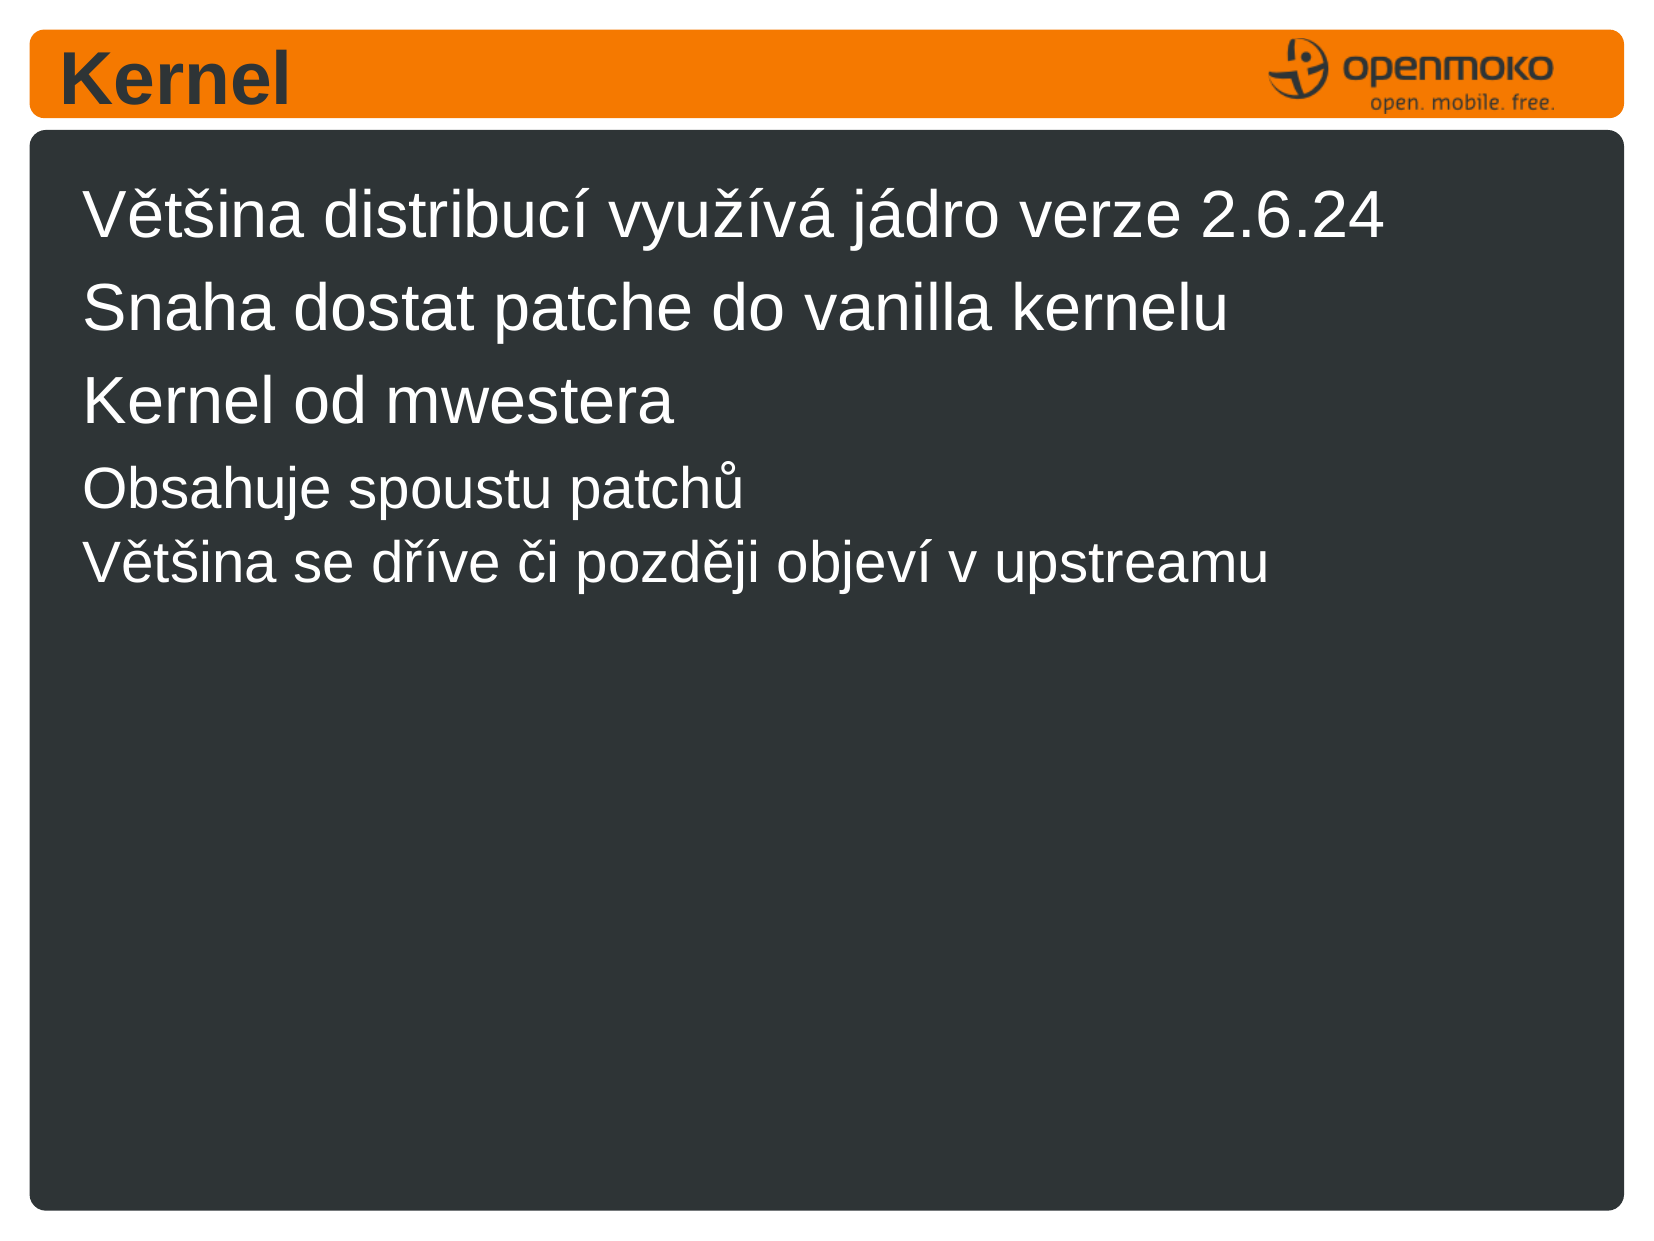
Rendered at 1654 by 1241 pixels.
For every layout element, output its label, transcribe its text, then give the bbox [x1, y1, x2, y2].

picture [1361, 38, 1554, 114]
list Většina distribucí využívá jádro verze 2.6.24 Snaha dostat patche do vanilla kernelu Kernel od mwestera Obsahuje spoustu patchů Většina se dříve či později objeví v upstreamu [82, 177, 1571, 1182]
title Kernel [59, 29, 1361, 128]
